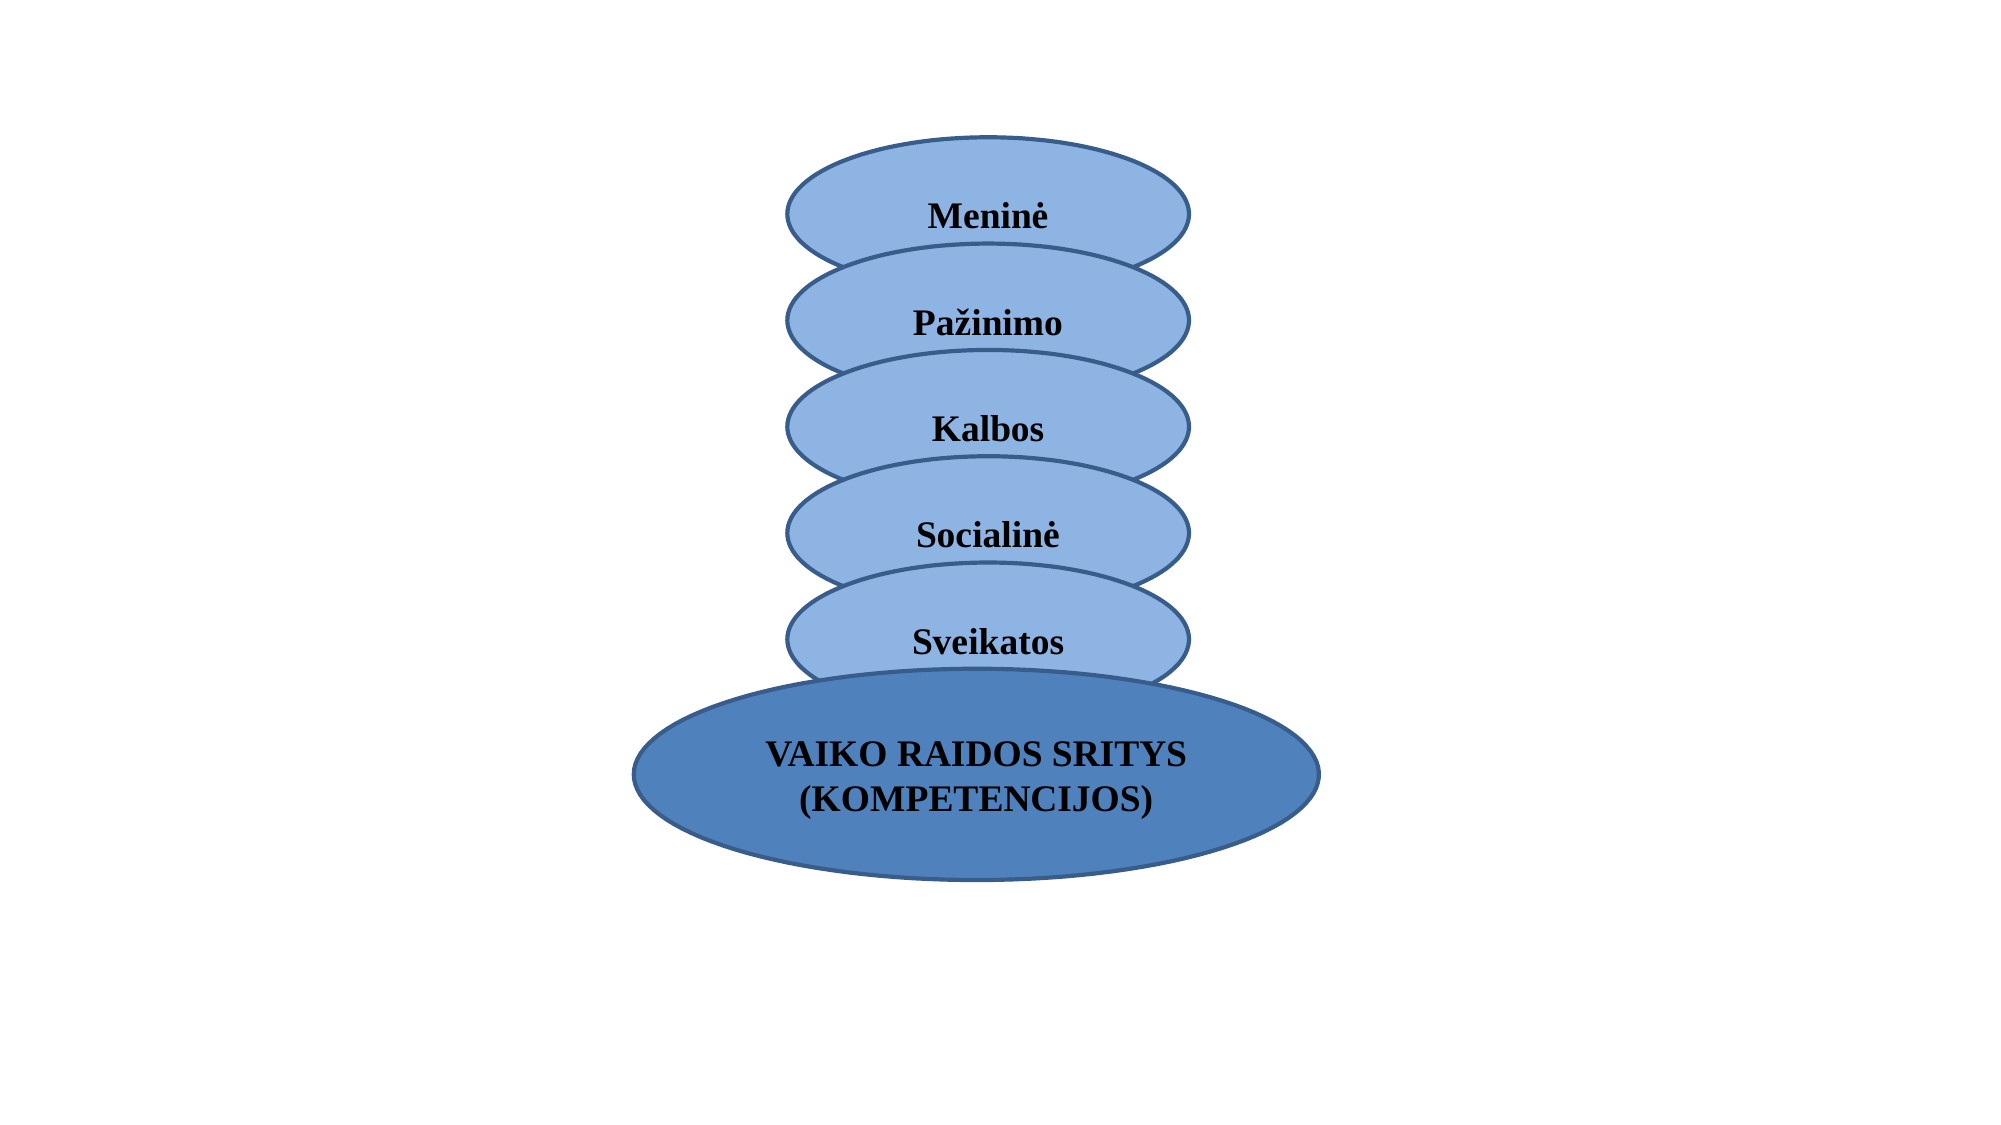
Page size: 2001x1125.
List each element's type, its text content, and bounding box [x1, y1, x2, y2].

text_box Pažinimo [787, 243, 1189, 373]
text_box Meninė [787, 137, 1189, 267]
text_box Sveikatos [787, 562, 1189, 683]
text_box Socialinė [787, 456, 1189, 586]
text_box VAIKO RAIDOS SRITYS (KOMPETENCIJOS) [633, 668, 1319, 881]
text_box Kalbos [787, 349, 1189, 480]
